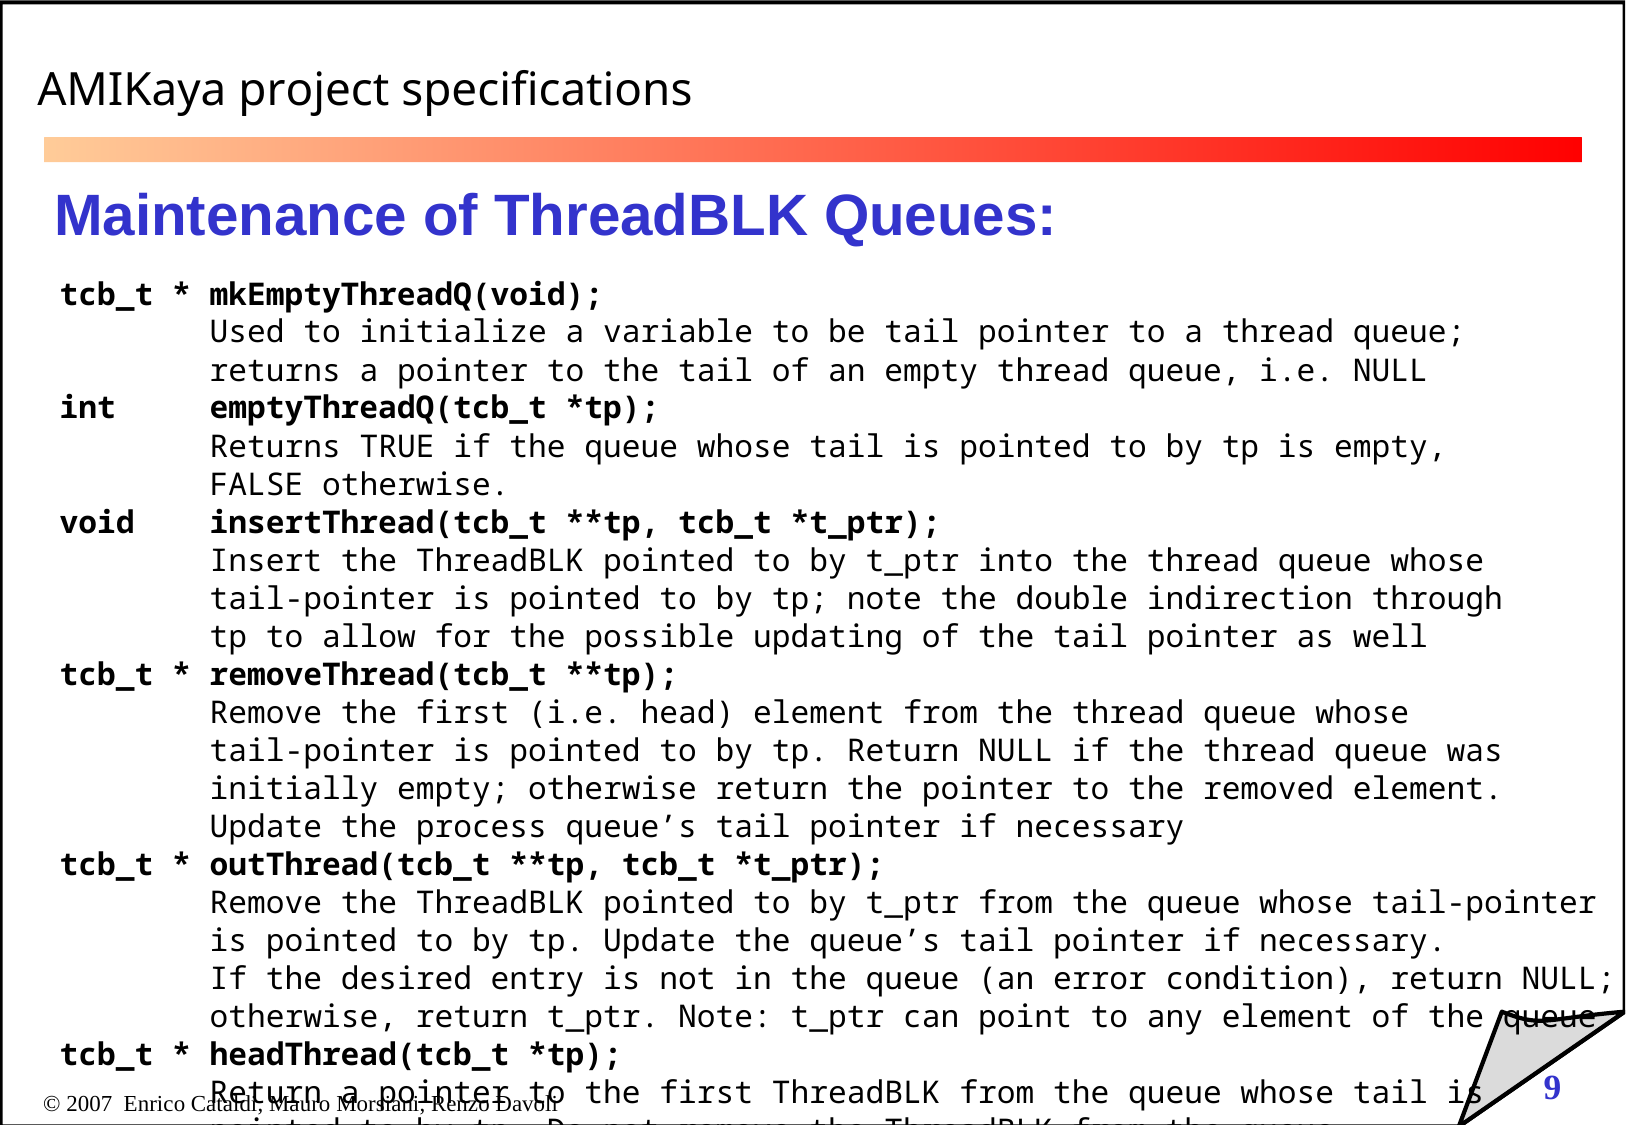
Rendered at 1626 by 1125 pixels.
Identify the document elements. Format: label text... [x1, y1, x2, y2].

list Maintenance of ThreadBLK Queues: [54, 187, 1571, 840]
title AMIKaya project specifications [37, 44, 1587, 131]
text_box tcb_t * mkEmptyThreadQ(void); Used to initialize a variable to be tail pointer to a thread queue; returns a pointer to the tail of an empty thread queue, i.e. NULL int emptyThreadQ(tcb_t *tp); Returns TRUE if the queue whose tail is pointed to by tp is empty, FALSE otherwise. void insertThread(tcb_t **tp, tcb_t *t_ptr); Insert the ThreadBLK pointed to by t_ptr into the thread queue whose tail-pointer is pointed to by tp; note the double indirection through tp to allow for the possible updating of the tail pointer as well tcb_t * removeThread(tcb_t **tp); Remove the first (i.e. head) element from the thread queue whose tail-pointer is pointed to by tp. Return NULL if the thread queue was initially empty; otherwise return the pointer to the removed element. Update the process queue’s tail pointer if necessary tcb_t * outThread(tcb_t **tp, tcb_t *t_ptr); Remove the ThreadBLK pointed to by t_ptr from the queue whose tail-pointer is pointed to by tp. Update the queue’s tail pointer if necessary. If the desired entry is not in the queue (an error condition), return NULL; otherwise, return t_ptr. Note: t_ptr can point to any element of the queue tcb_t * headThread(tcb_t *tp); Return a pointer to the first ThreadBLK from the queue whose tail is pointed to by tp. Do not remove the ThreadBLK from the queue. Return NULL if the queue is empty [44, 267, 1481, 911]
